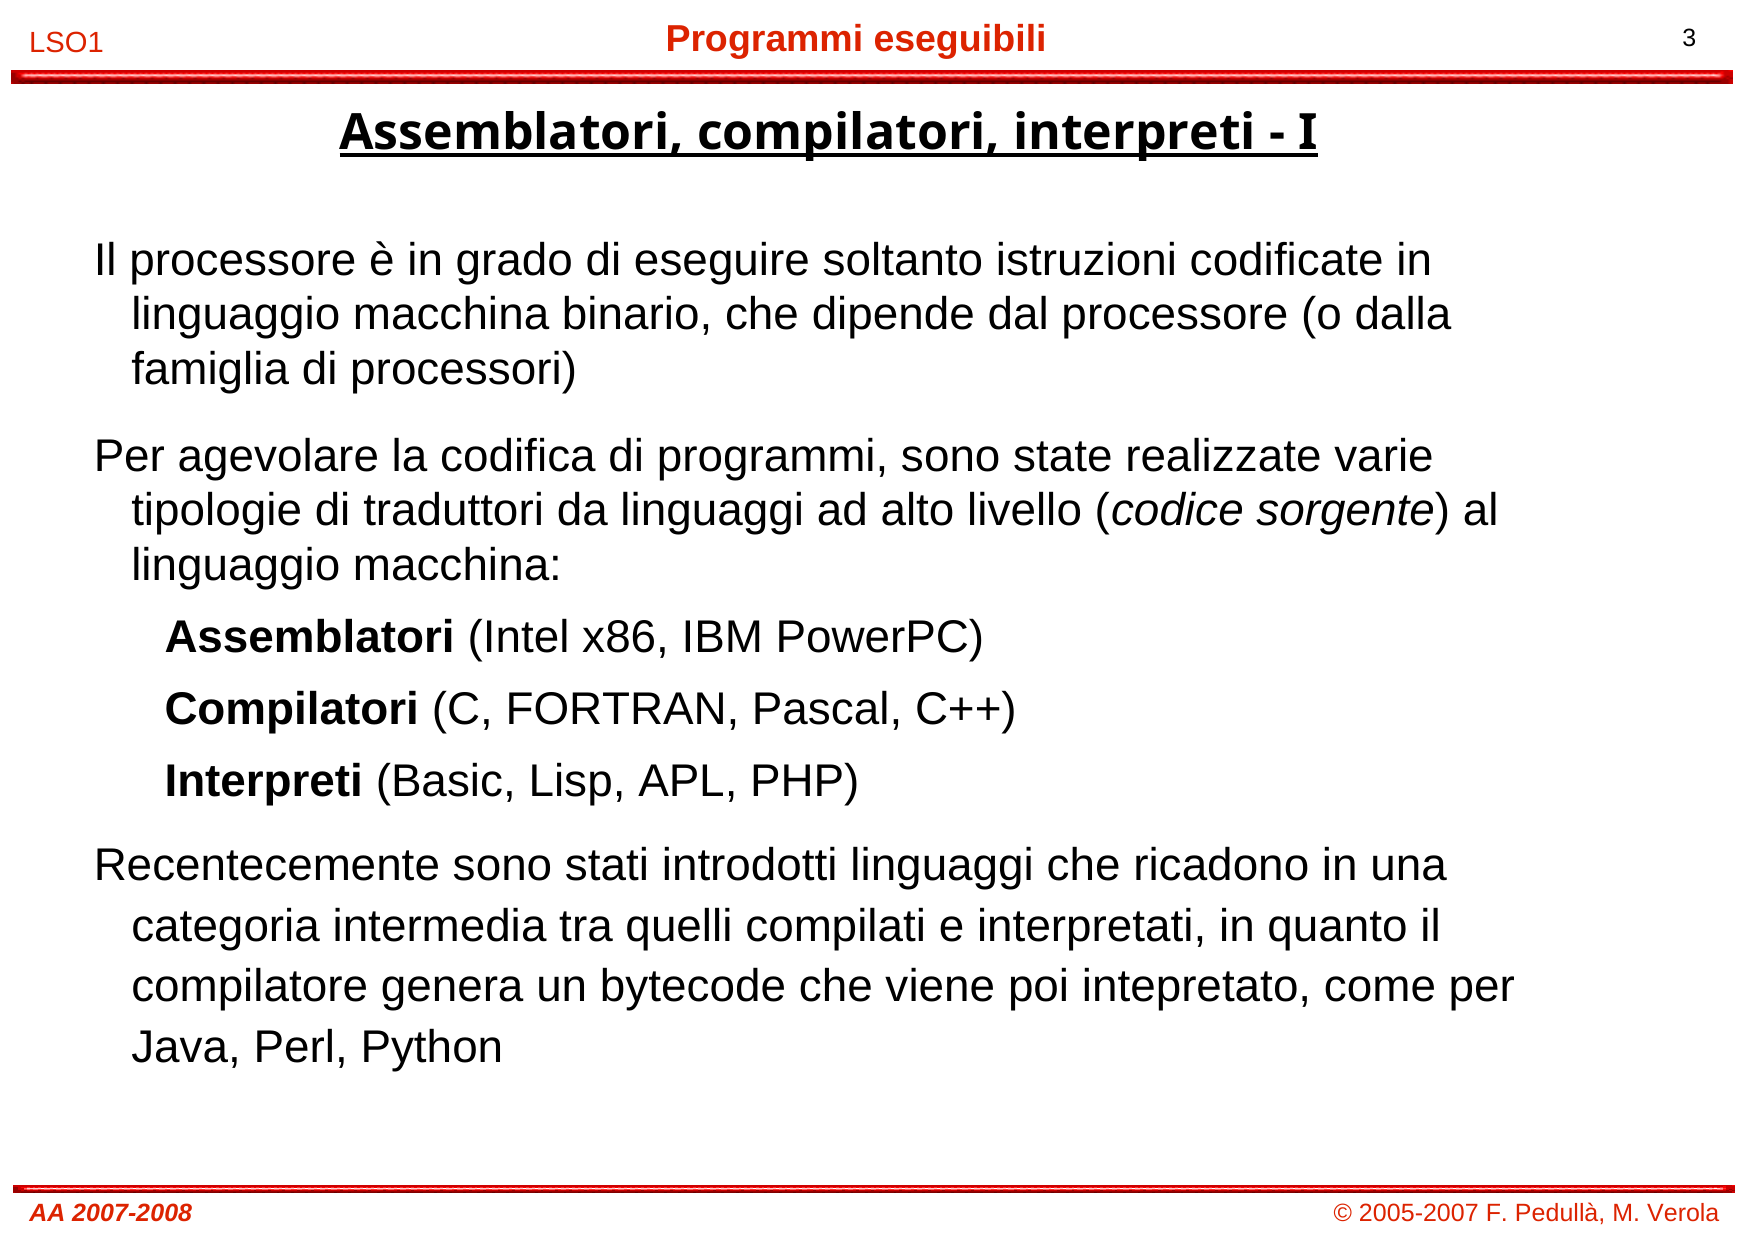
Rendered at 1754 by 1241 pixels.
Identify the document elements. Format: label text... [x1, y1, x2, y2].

list Il processore è in grado di eseguire soltanto istruzioni codificate in linguaggio macchina binario, che dipende dal processore (o dalla famiglia di processori) Per agevolare la codifica di programmi, sono state realizzate varie tipologie di traduttori da linguaggi ad alto livello (codice sorgente) al linguaggio macchina: Assemblatori (Intel x86, IBM PowerPC) Compilatori (C, FORTRAN, Pascal, C++) Interpreti (Basic, Lisp, APL, PHP) Recentecemente sono stati introdotti linguaggi che ricadono in una categoria intermedia tra quelli compilati e interpretati, in quanto il compilatore genera un bytecode che viene poi intepretato, come per Java, Perl, Python [93, 230, 1614, 1102]
picture [13, 1185, 1735, 1193]
picture [11, 70, 1733, 84]
title Assemblatori, compilatori, interpreti - I [339, 84, 1415, 180]
